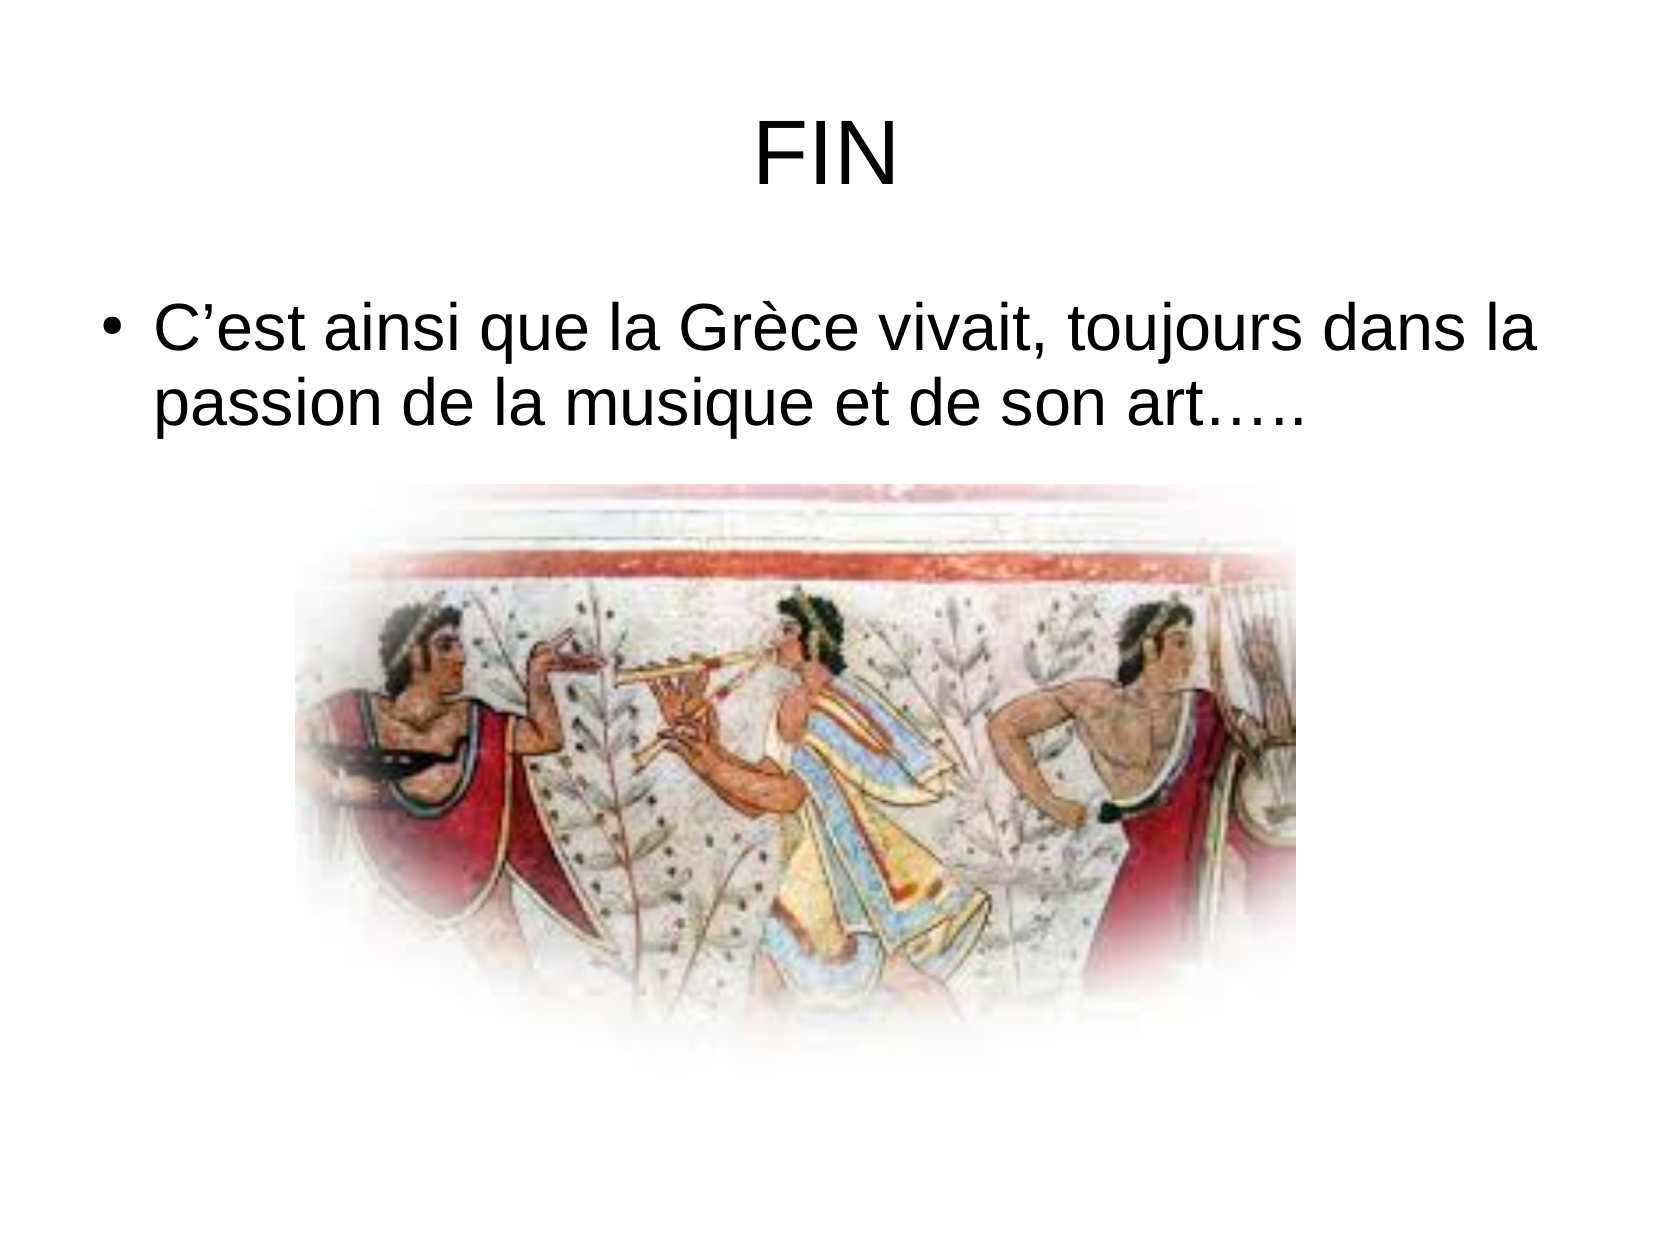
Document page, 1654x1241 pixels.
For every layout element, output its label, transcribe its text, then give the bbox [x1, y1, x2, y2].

picture [295, 484, 1296, 1081]
title FIN [82, 49, 1571, 257]
list C’est ainsi que la Grèce vivait, toujours dans la passion de la musique et de son art….. [82, 290, 1571, 1010]
